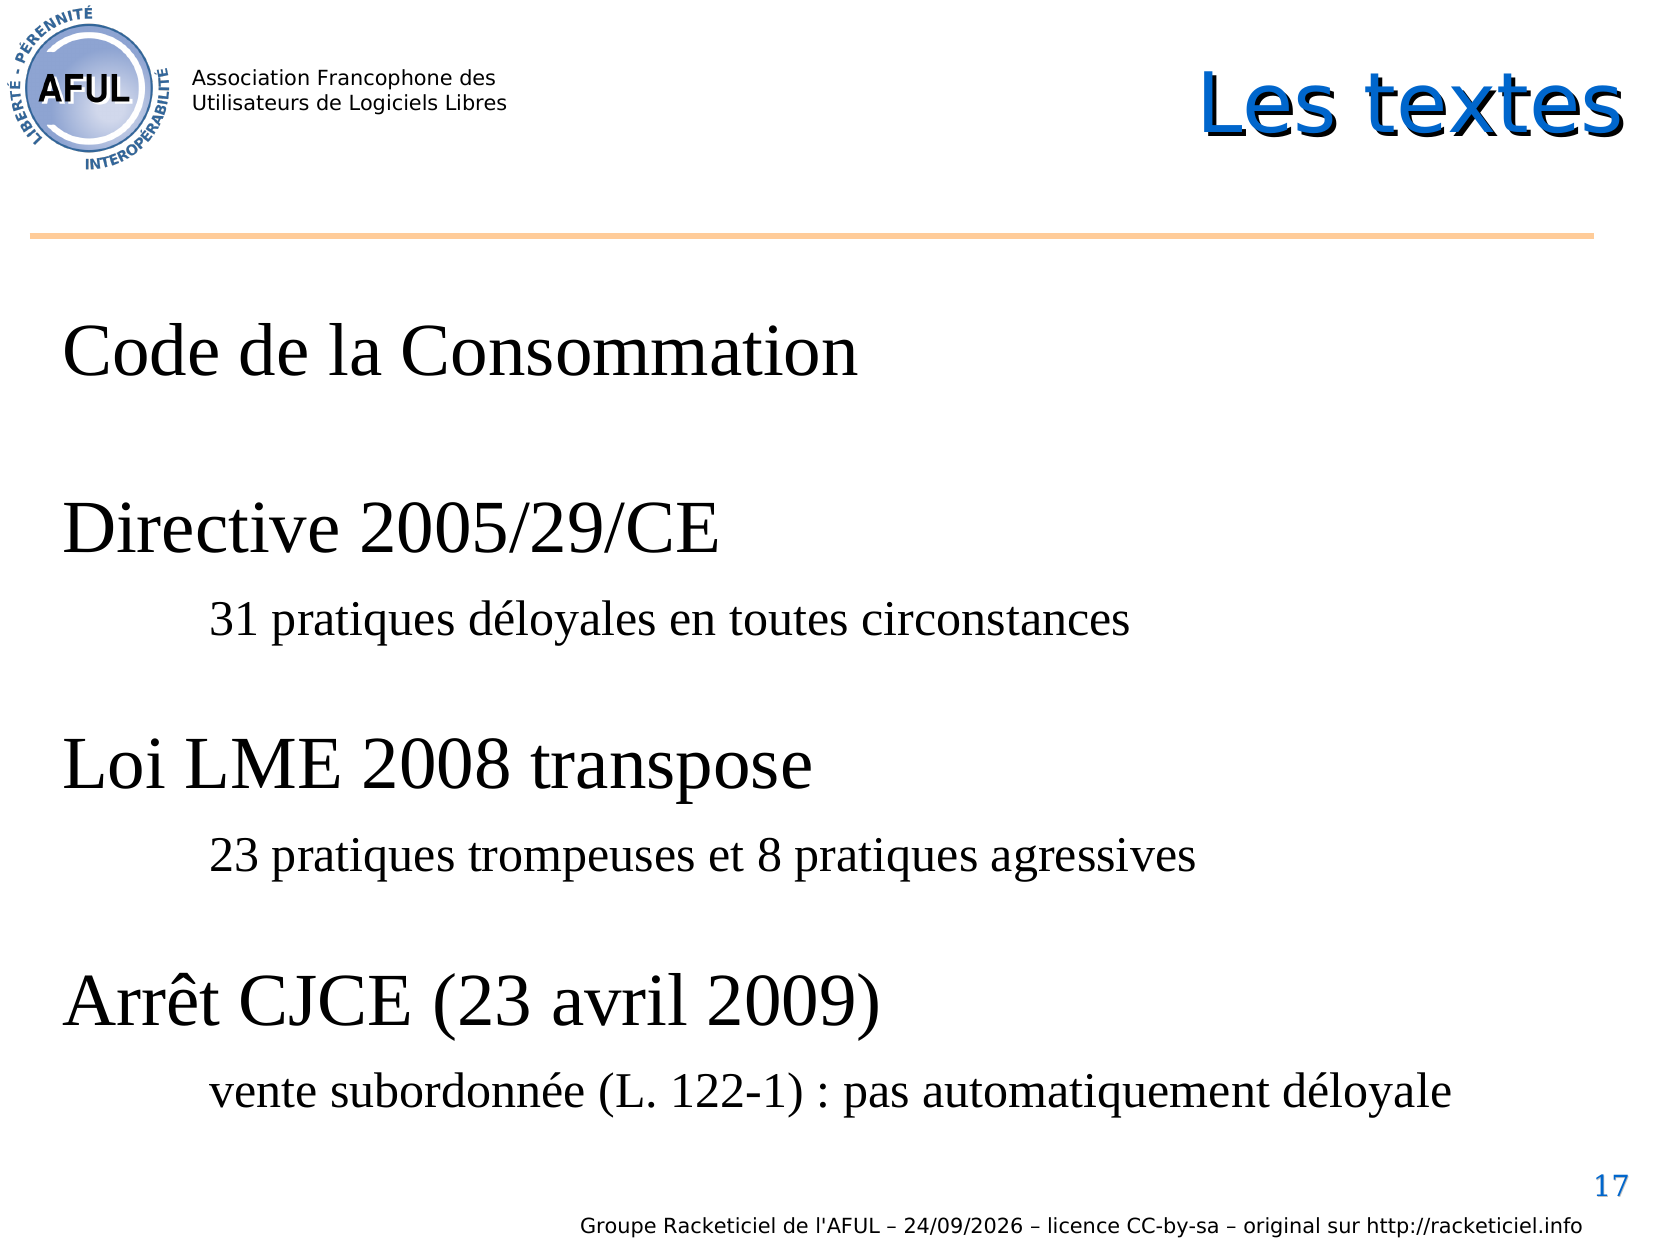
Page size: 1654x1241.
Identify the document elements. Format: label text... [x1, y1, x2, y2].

text_box Loi LME 2008 transpose 23 pratiques trompeuses et 8 pratiques agressives [47, 714, 1213, 911]
text_box Directive 2005/29/CE 31 pratiques déloyales en toutes circonstances [47, 478, 1148, 675]
picture [0, 0, 178, 178]
text_box Code de la Consommation [47, 301, 875, 407]
text_box Arrêt CJCE (23 avril 2009) vente subordonnée (L. 122-1) : pas automatiquement déloyale [47, 950, 1469, 1148]
title Les textes [501, 7, 1625, 200]
